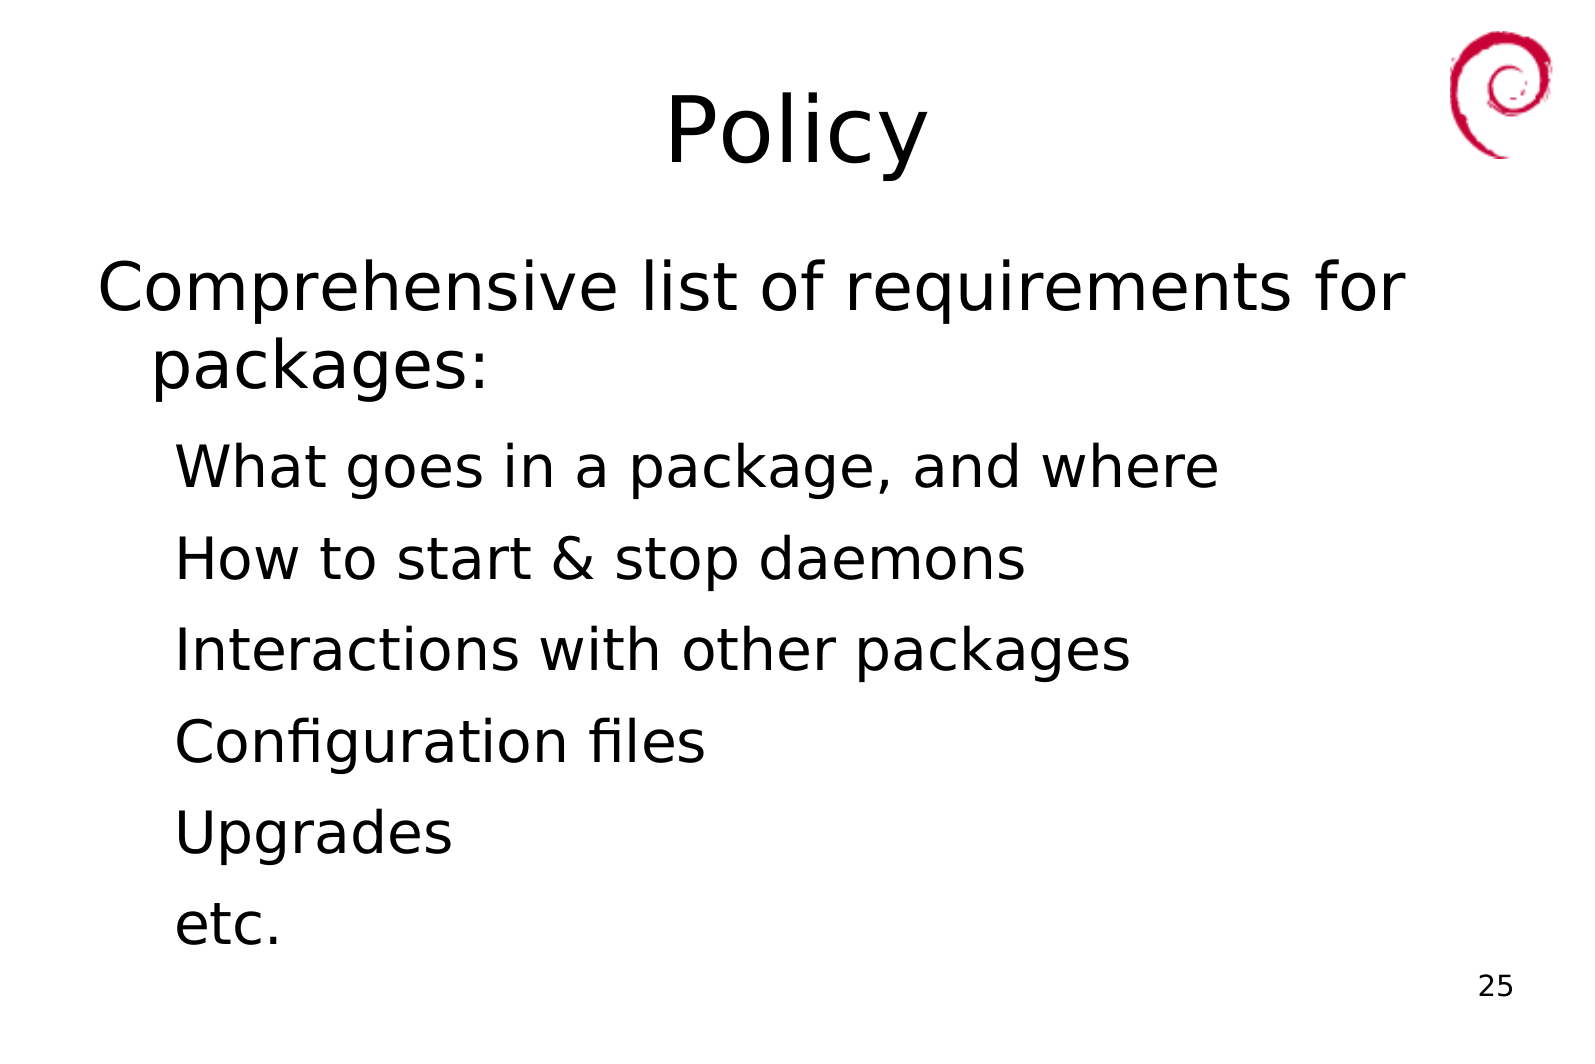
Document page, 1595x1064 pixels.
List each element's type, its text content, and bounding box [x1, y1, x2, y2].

title Policy [79, 42, 1515, 221]
picture [1450, 31, 1555, 159]
list Comprehensive list of requirements for packages: What goes in a package, and where How to start & stop daemons Interactions with other packages Configuration files Upgrades etc. [79, 248, 1515, 959]
